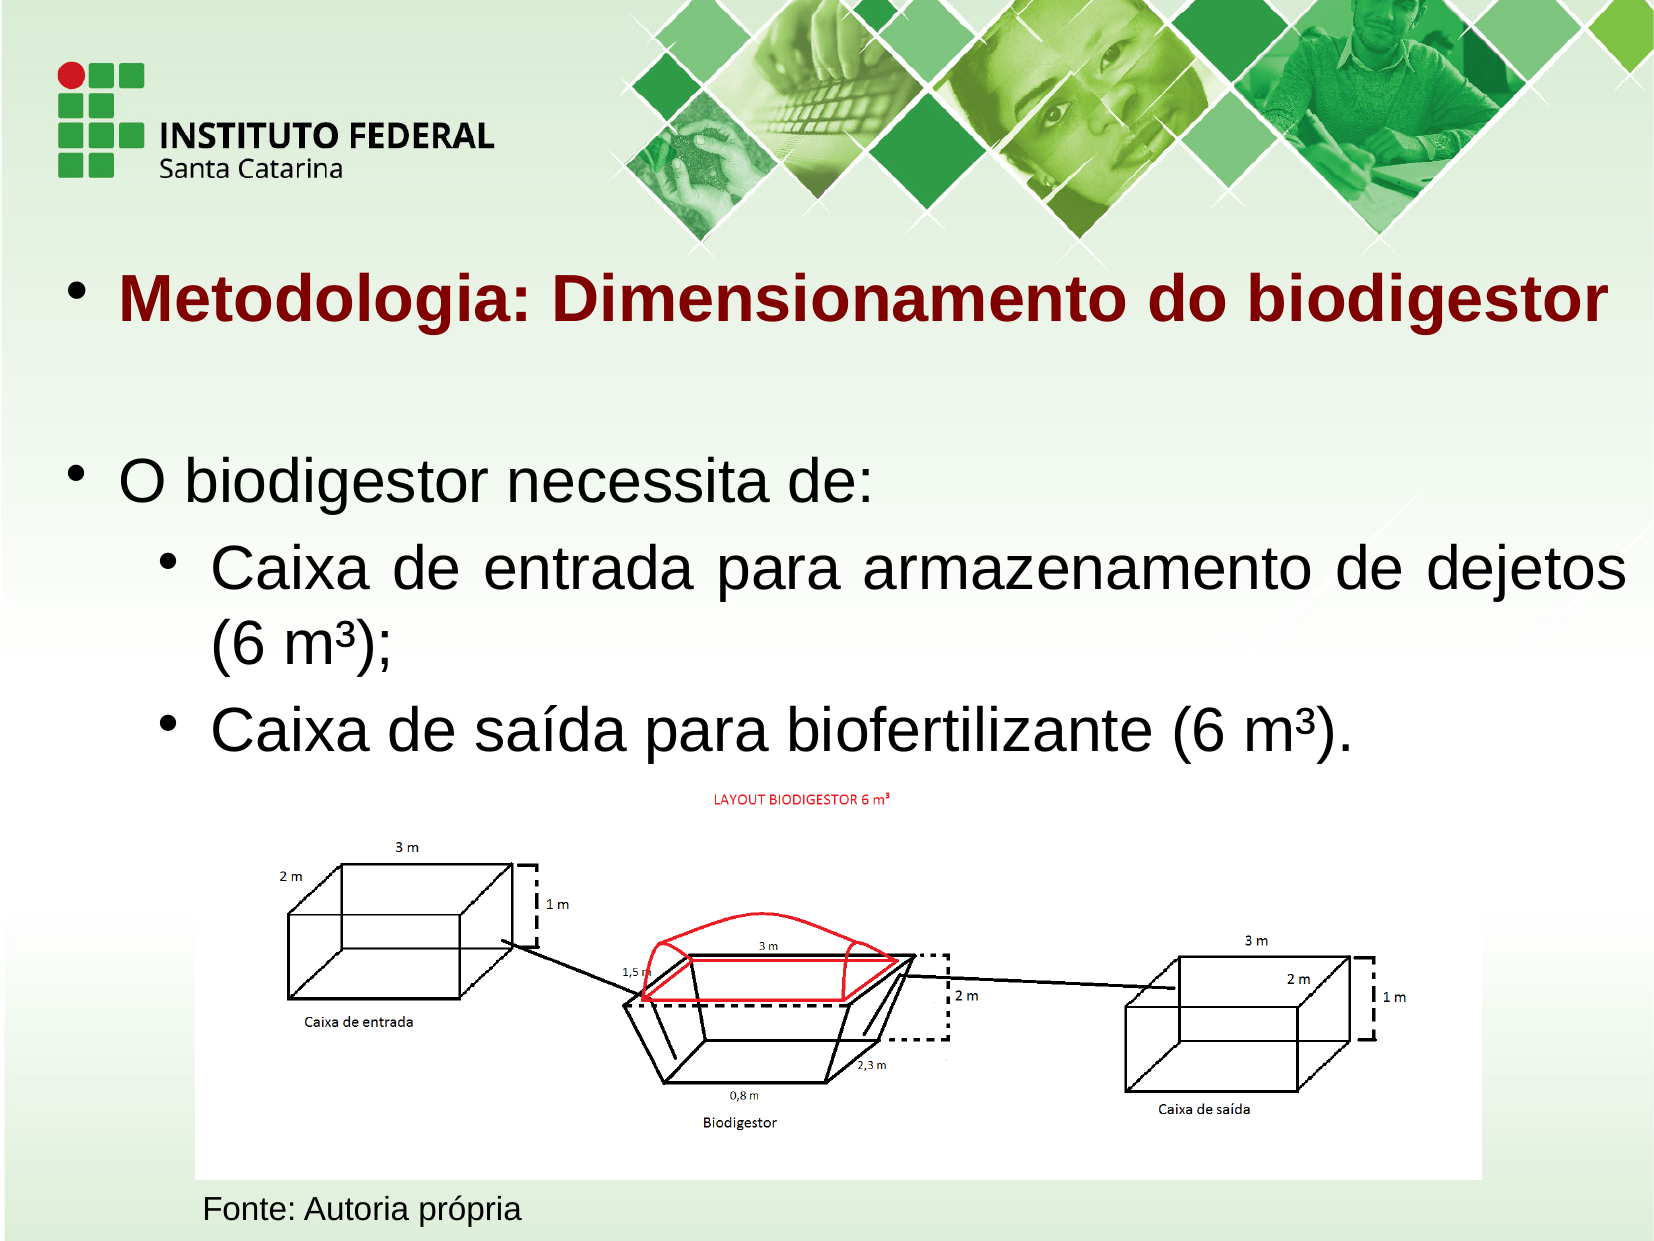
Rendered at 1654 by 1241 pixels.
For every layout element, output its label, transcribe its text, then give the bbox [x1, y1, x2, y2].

text_box Fonte: Autoria própria [187, 1179, 538, 1235]
picture [1, 0, 1654, 1241]
text_box Metodologia: Dimensionamento do biodigestor O biodigestor necessita de: Caixa de entrada para armazenamento de dejetos (6 m³); Caixa de saída para biofertilizante (6 m³). [47, 266, 1630, 753]
